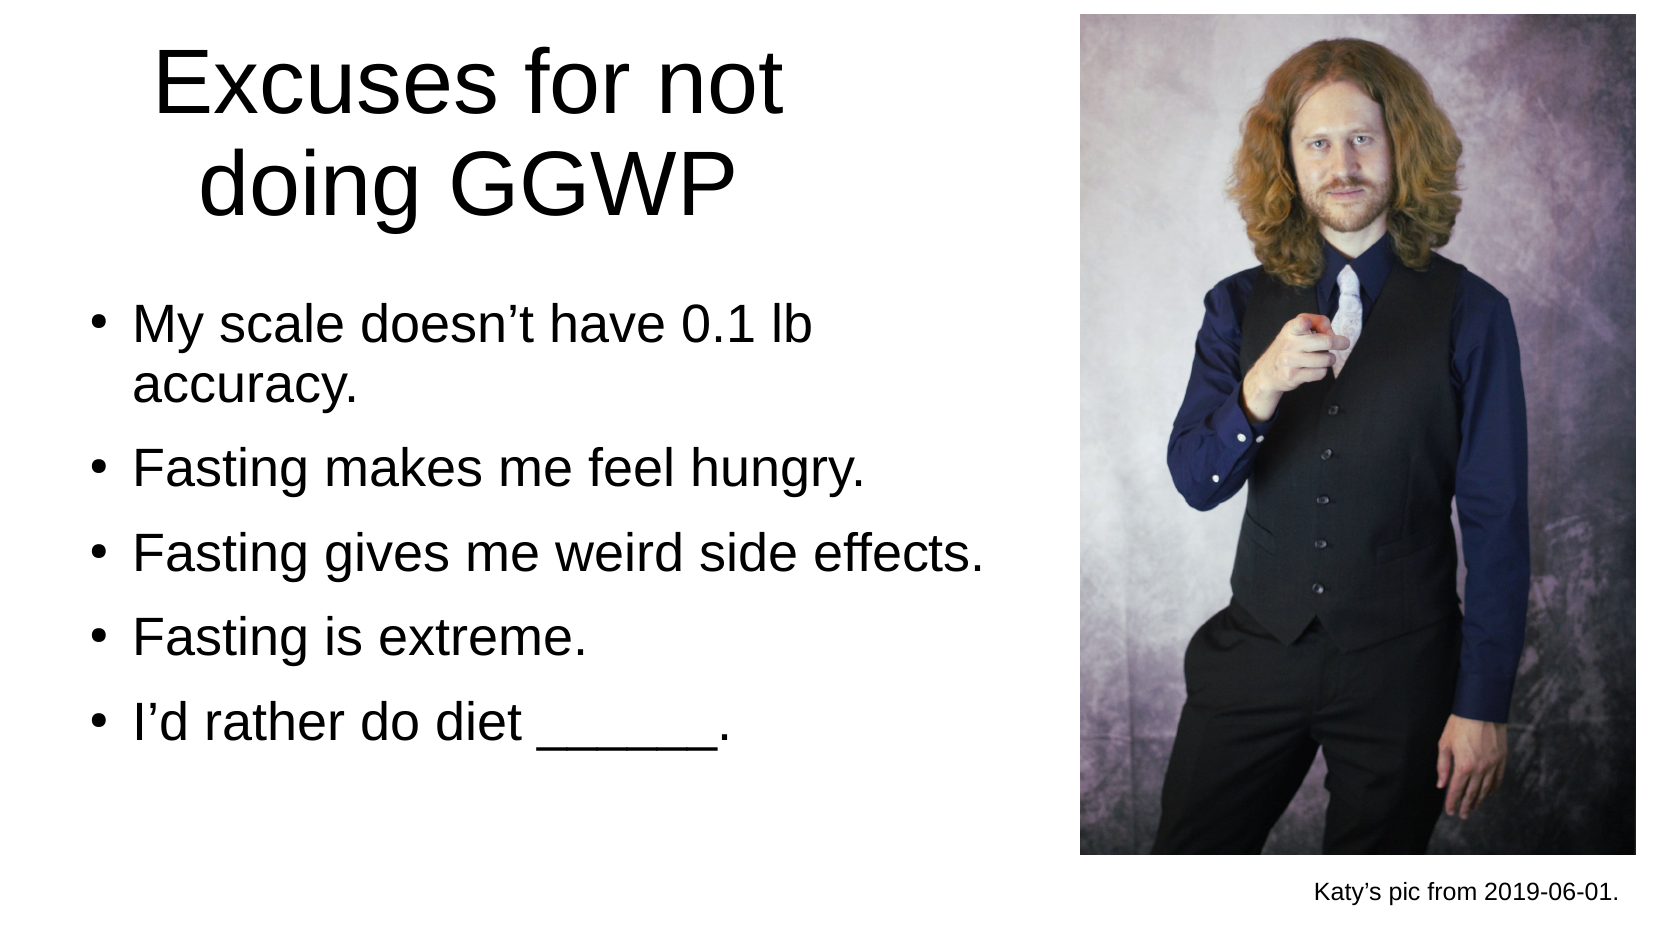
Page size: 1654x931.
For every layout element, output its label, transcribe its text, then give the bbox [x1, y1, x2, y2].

list My scale doesn’t have 0.1 lb accuracy. Fasting makes me feel hungry. Fasting gives me weird side effects. Fasting is extreme. I’d rather do diet ______. [75, 292, 1006, 796]
title Excuses for not doing GGWP [75, 30, 863, 236]
picture [1080, 14, 1636, 856]
text_box Katy’s pic from 2019-06-01. [1299, 870, 1636, 913]
